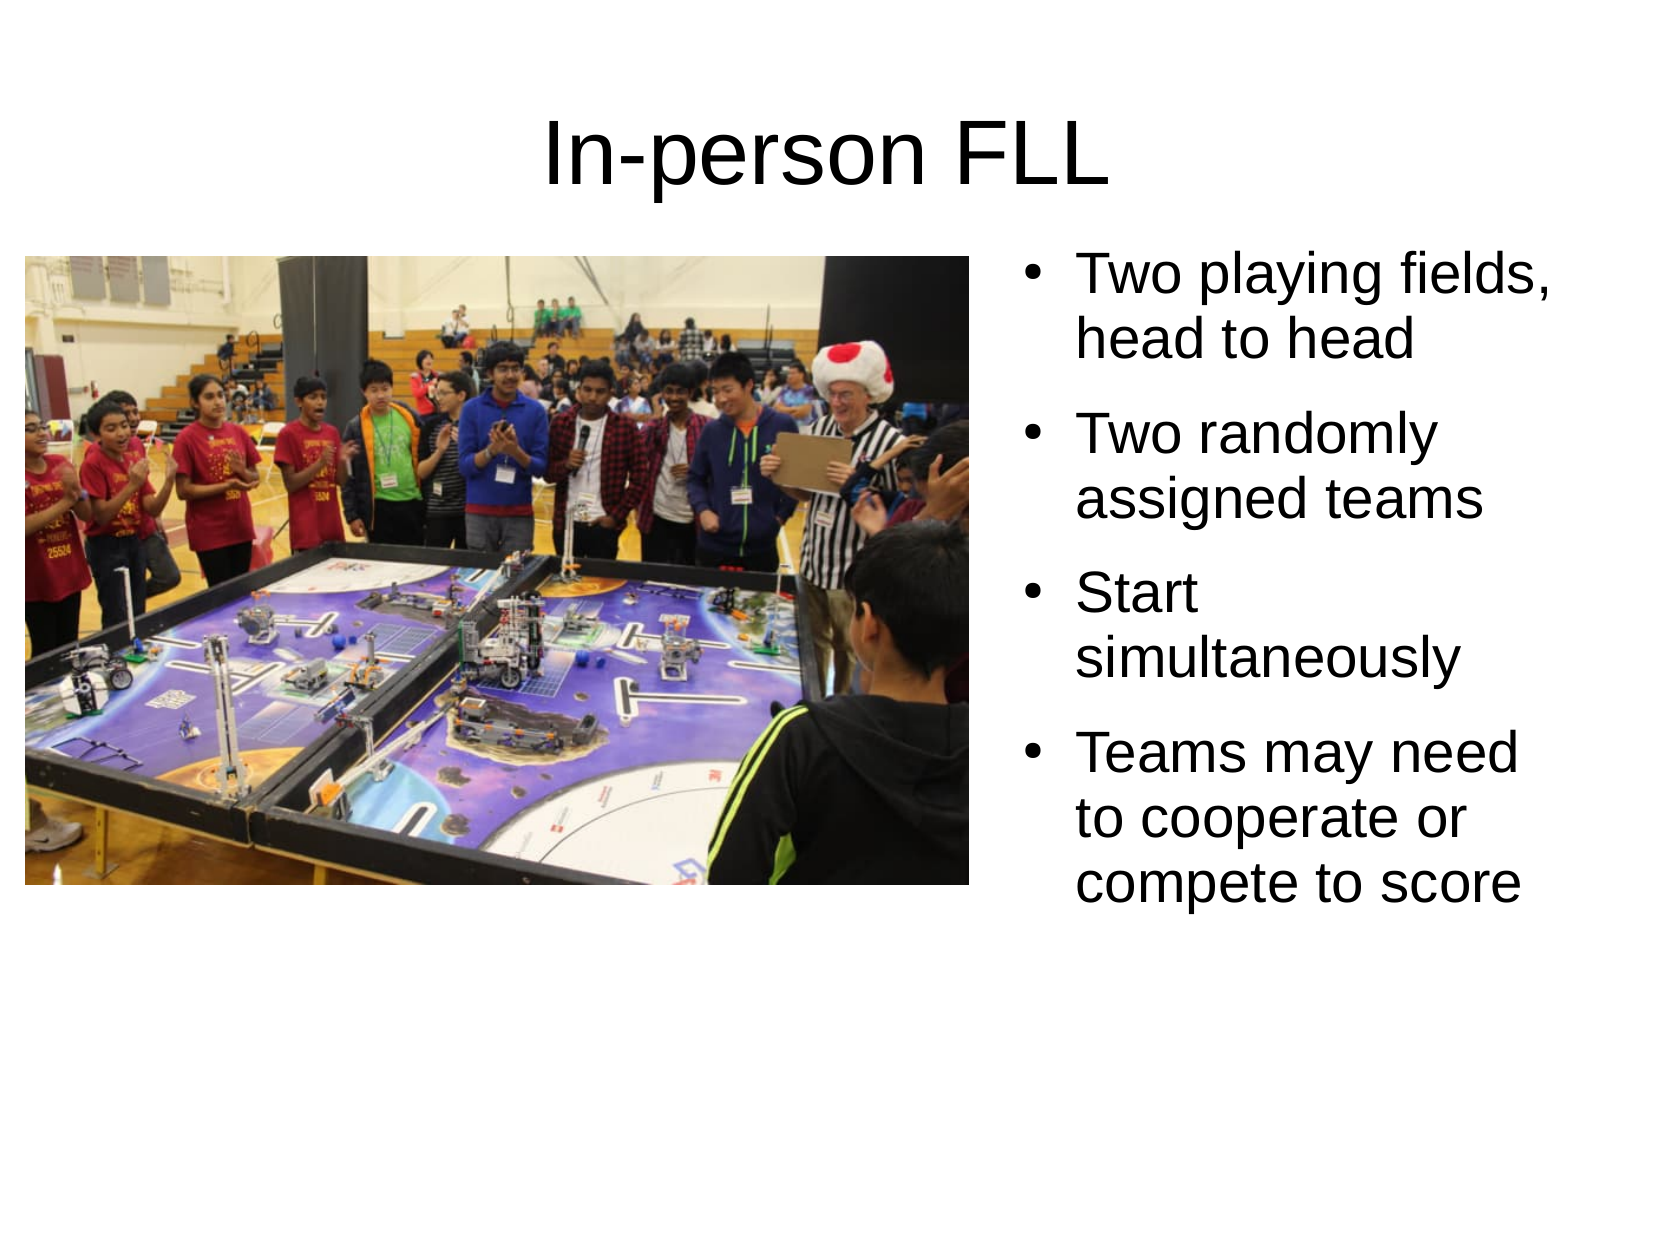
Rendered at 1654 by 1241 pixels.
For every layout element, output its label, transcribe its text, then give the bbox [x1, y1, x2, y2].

list Two playing fields, head to head Two randomly assigned teams Start simultaneously Teams may need to cooperate or compete to score [1005, 240, 1571, 1021]
title In-person FLL [82, 49, 1571, 257]
picture [25, 256, 969, 886]
